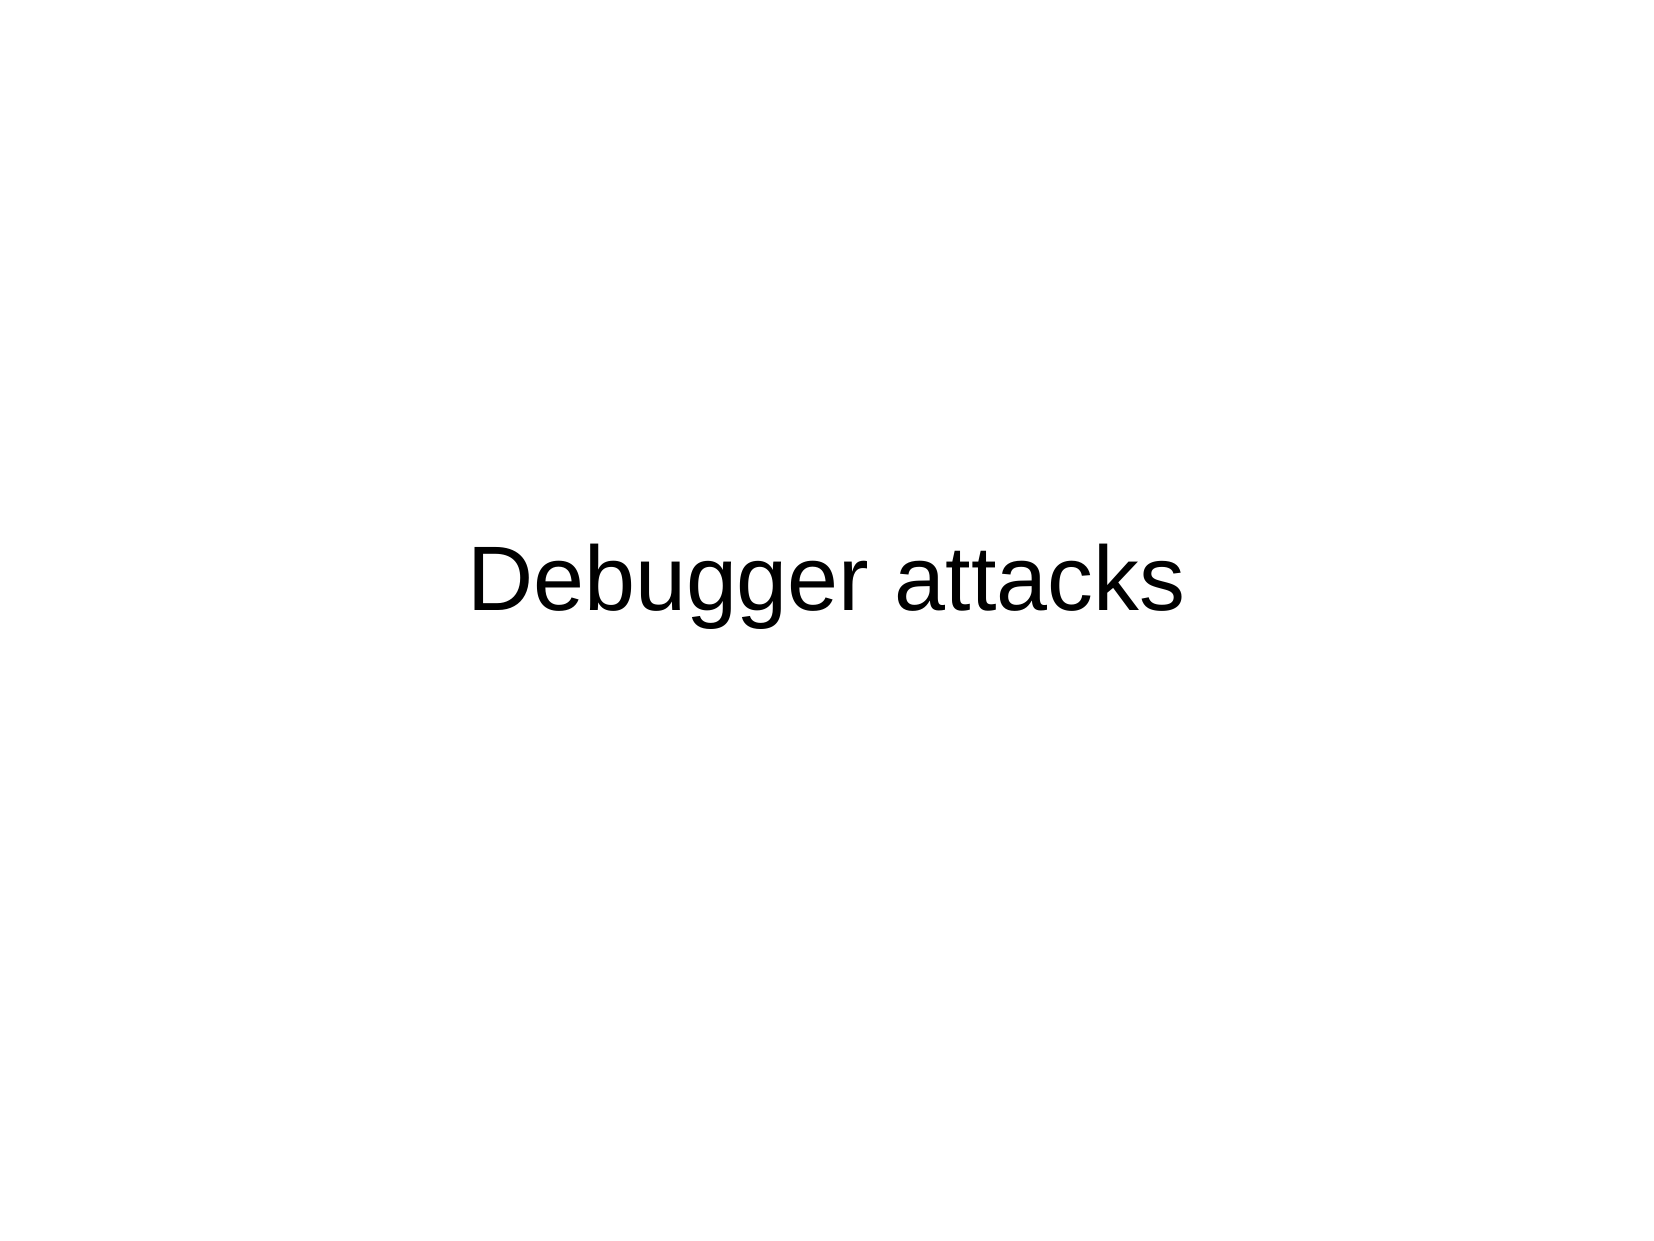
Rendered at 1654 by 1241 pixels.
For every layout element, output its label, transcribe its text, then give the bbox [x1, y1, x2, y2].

subtitle Debugger attacks [82, 49, 1571, 1109]
